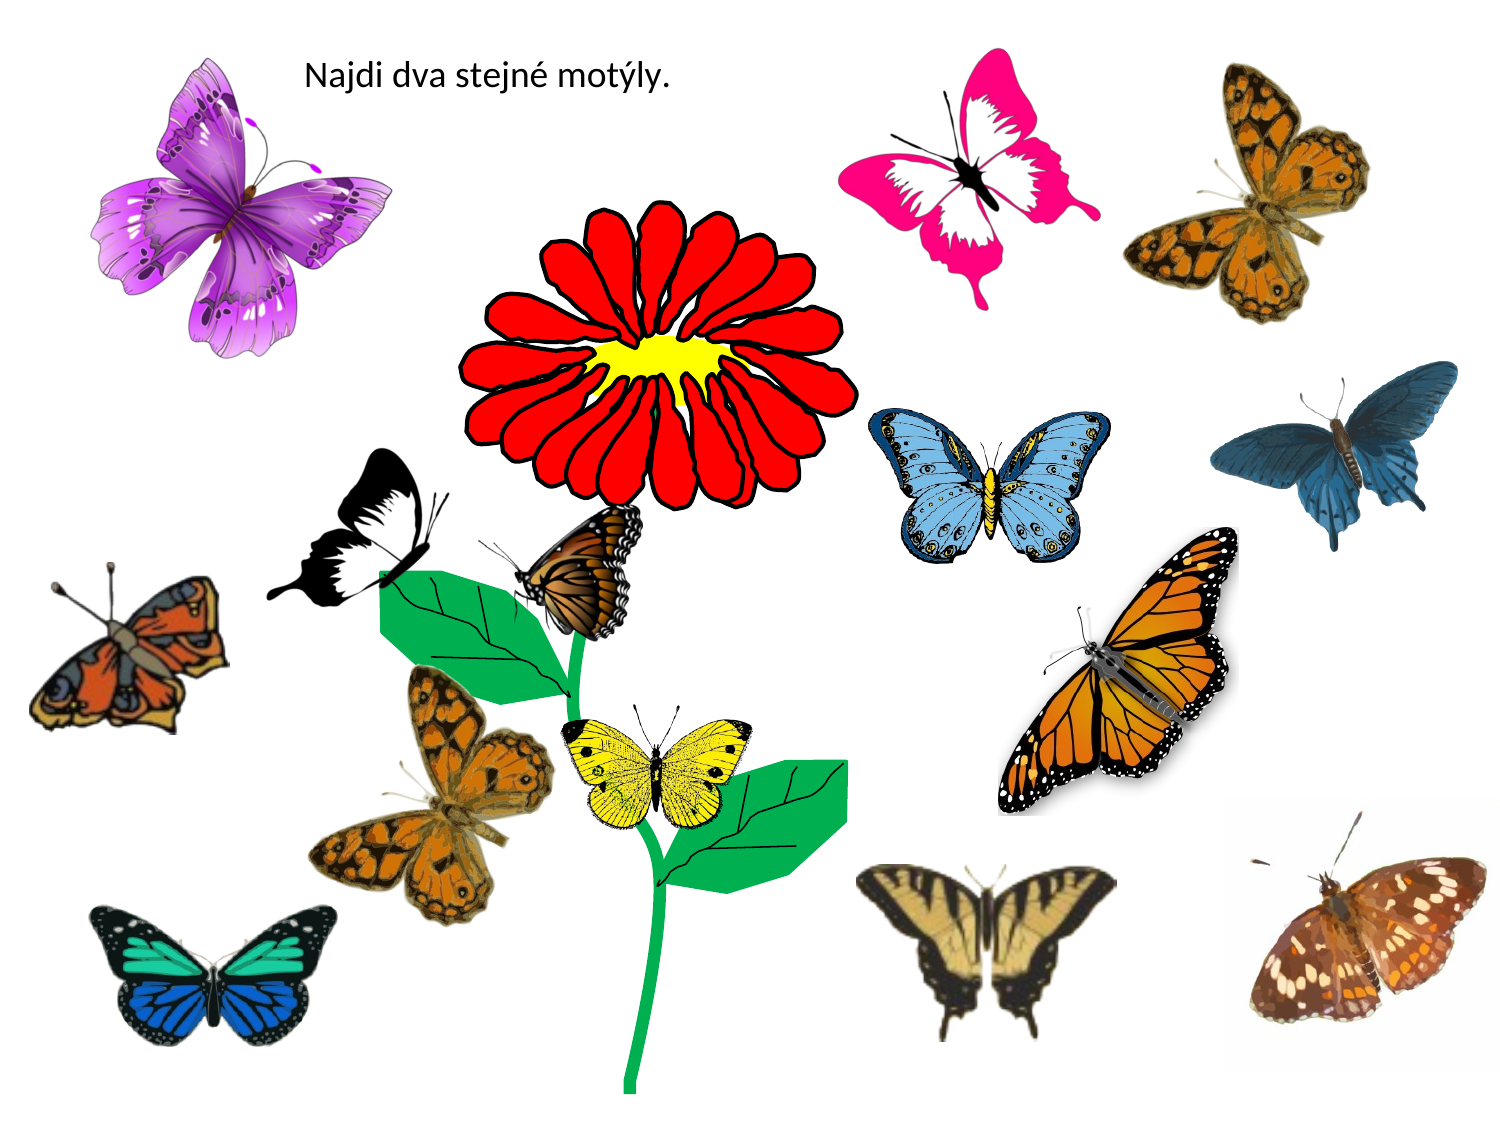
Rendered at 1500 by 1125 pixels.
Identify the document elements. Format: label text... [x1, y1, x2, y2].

text_box [491, 642, 572, 692]
picture [478, 503, 643, 642]
text_box [460, 202, 857, 510]
text_box [396, 572, 478, 627]
picture [868, 361, 1500, 1072]
picture [301, 656, 753, 954]
picture [242, 432, 468, 654]
picture [88, 904, 338, 1047]
text_box Najdi dva stejné motýly. [289, 42, 687, 104]
picture [64, 54, 396, 386]
picture [29, 562, 230, 735]
text_box [381, 585, 562, 703]
picture [1116, 54, 1393, 352]
text_box [665, 761, 847, 892]
picture [856, 864, 1117, 1042]
text_box [655, 830, 737, 881]
picture [832, 42, 1126, 333]
